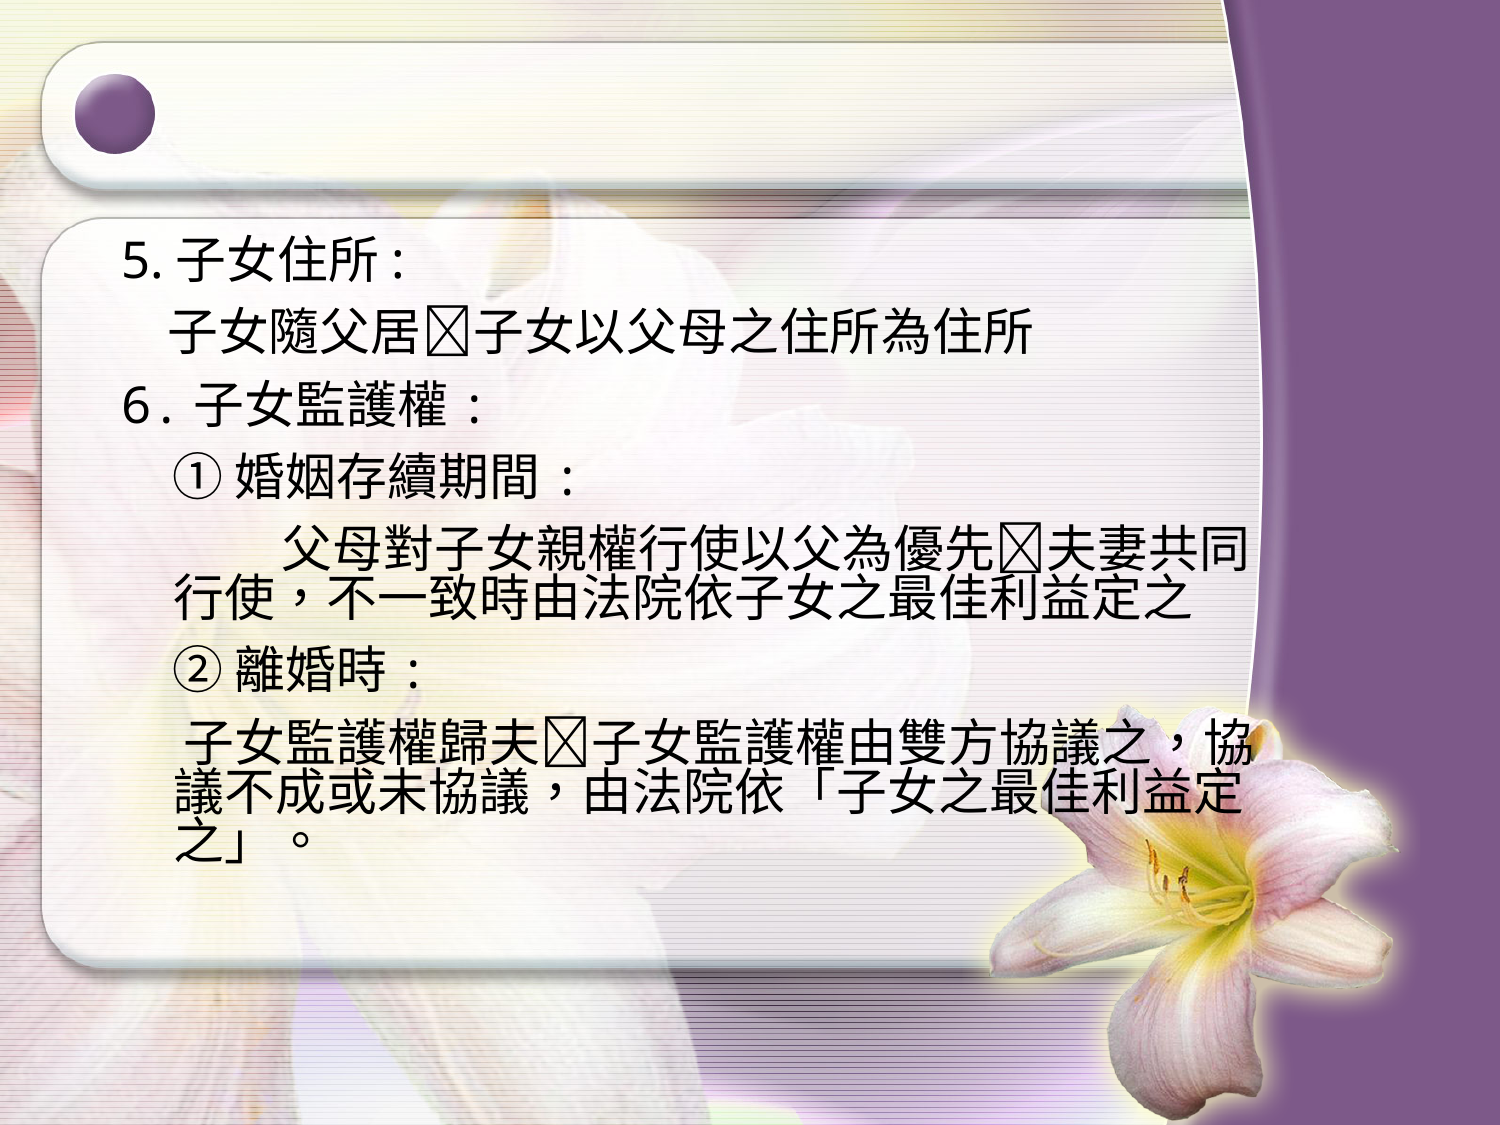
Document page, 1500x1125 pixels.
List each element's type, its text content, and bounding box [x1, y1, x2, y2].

list 5.子女住所: 子女隨父居子女以父母之住所為住所 6.子女監護權: ①婚姻存續期間: 父母對子女親權行使以父為優先夫妻共同行使，不一致時由法院依子女之最佳利益定之 ②離婚時: 子女監護權歸夫子女監護權由雙方協議之，協議不成或未協議，由法院依「子女之最佳利益定之」。 [53, 231, 1270, 1024]
